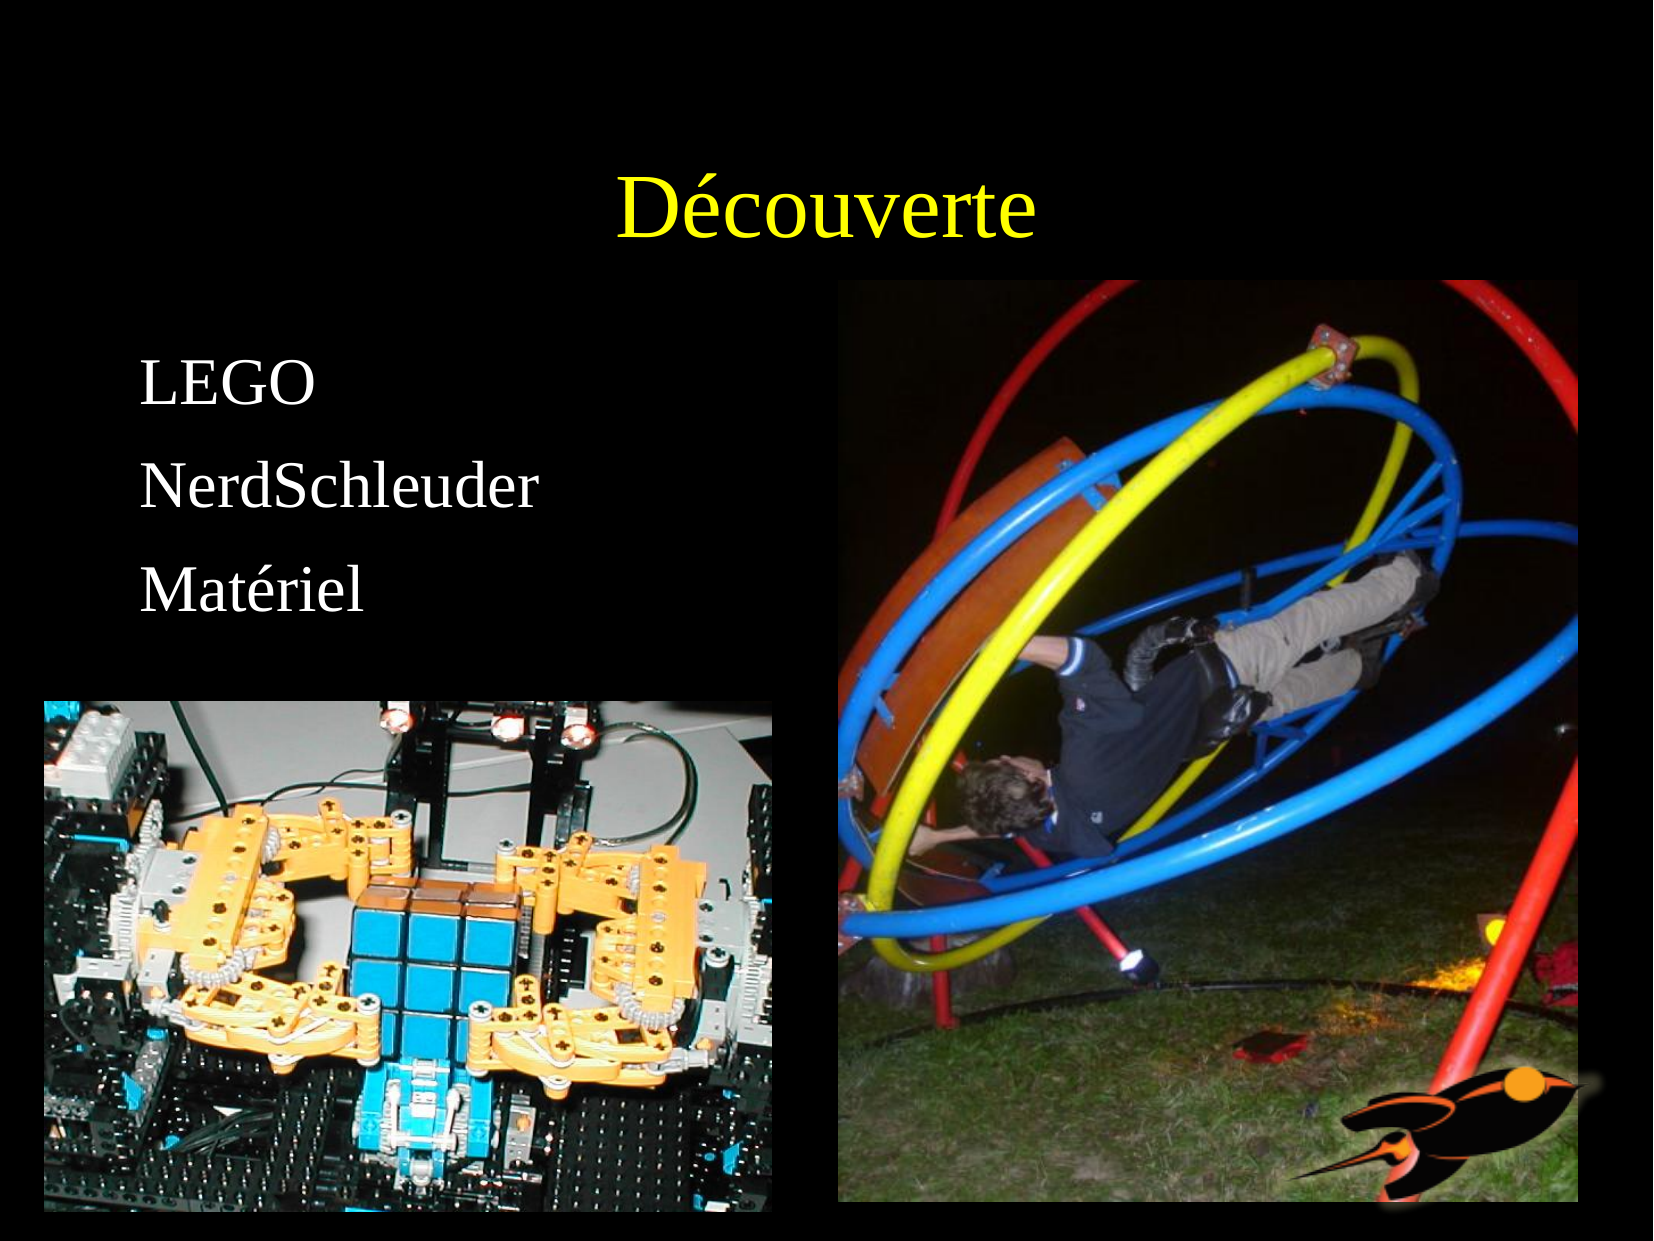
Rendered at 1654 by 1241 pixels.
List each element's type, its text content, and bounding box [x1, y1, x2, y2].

title Découverte [121, 102, 1533, 311]
picture [838, 280, 1653, 1241]
picture [44, 701, 772, 1212]
list LEGO NerdSchleuder Matériel [121, 344, 838, 1127]
